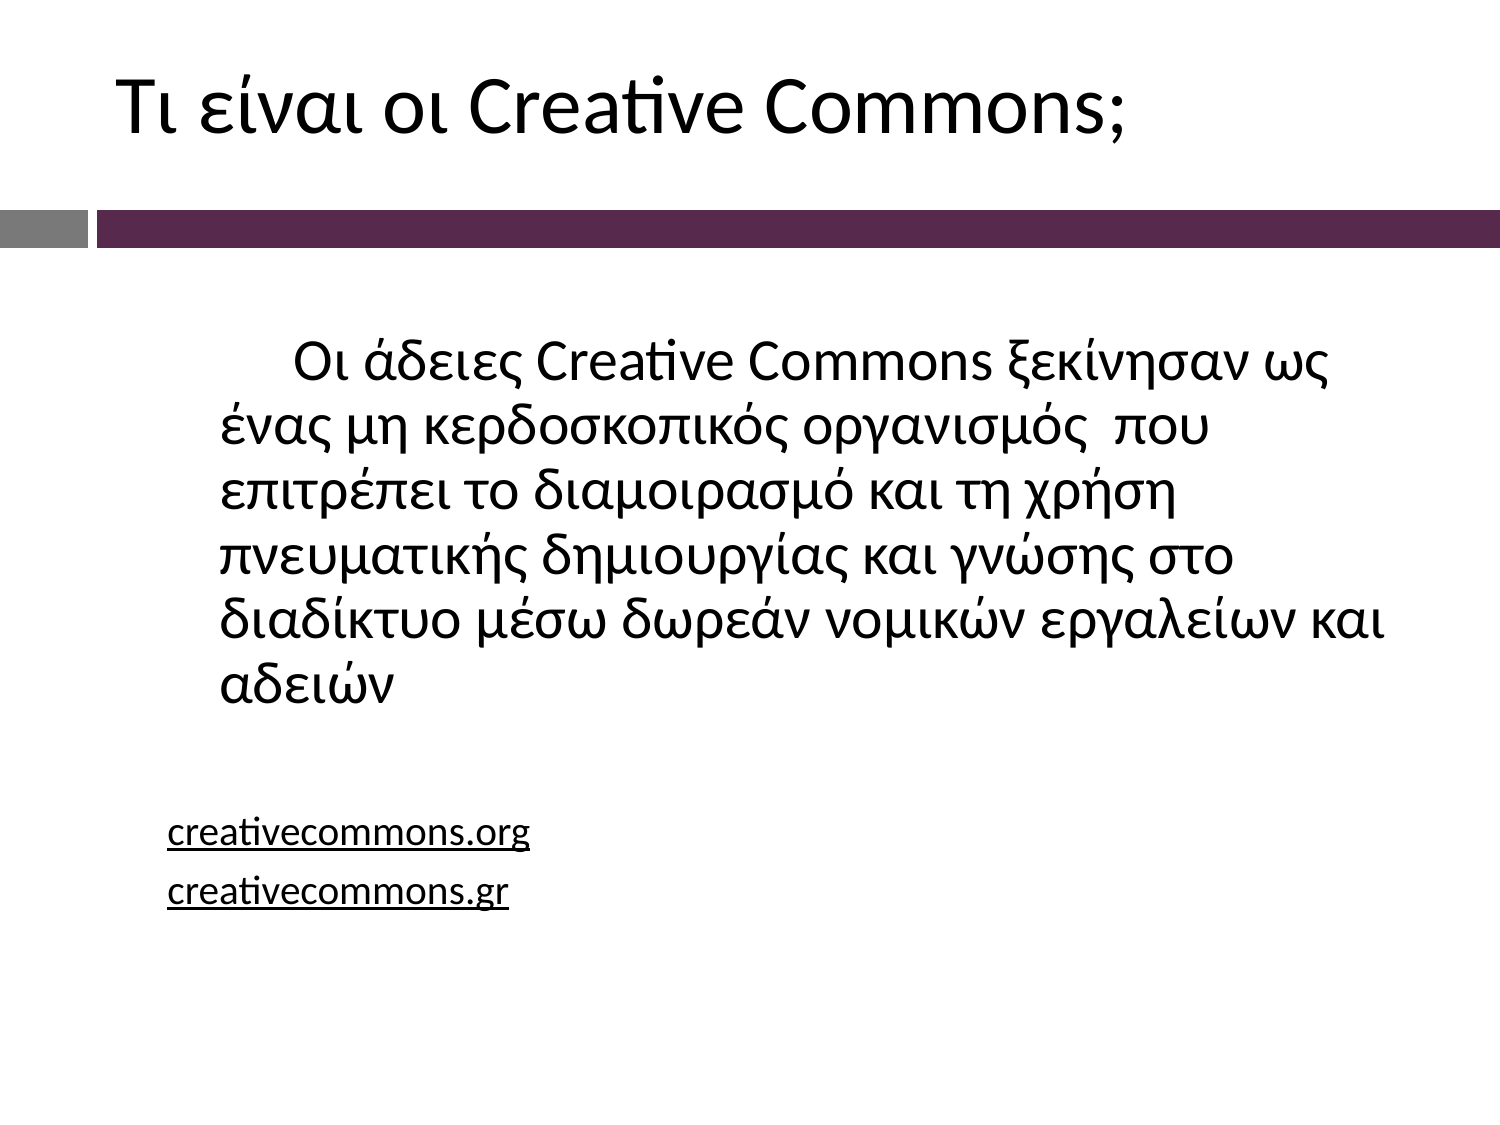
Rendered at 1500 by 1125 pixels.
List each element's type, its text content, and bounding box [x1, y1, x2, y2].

list Οι άδειες Creative Commons ξεκίνησαν ως ένας μη κερδοσκοπικός οργανισμός που επιτρέπει το διαμοιρασμό και τη χρήση πνευματικής δημιουργίας και γνώσης στο διαδίκτυο μέσω δωρεάν νομικών εργαλείων και αδειών creativecommons.org creativecommons.gr [100, 262, 1438, 1000]
title Tι είναι οι Creative Commons; [100, 19, 1438, 182]
